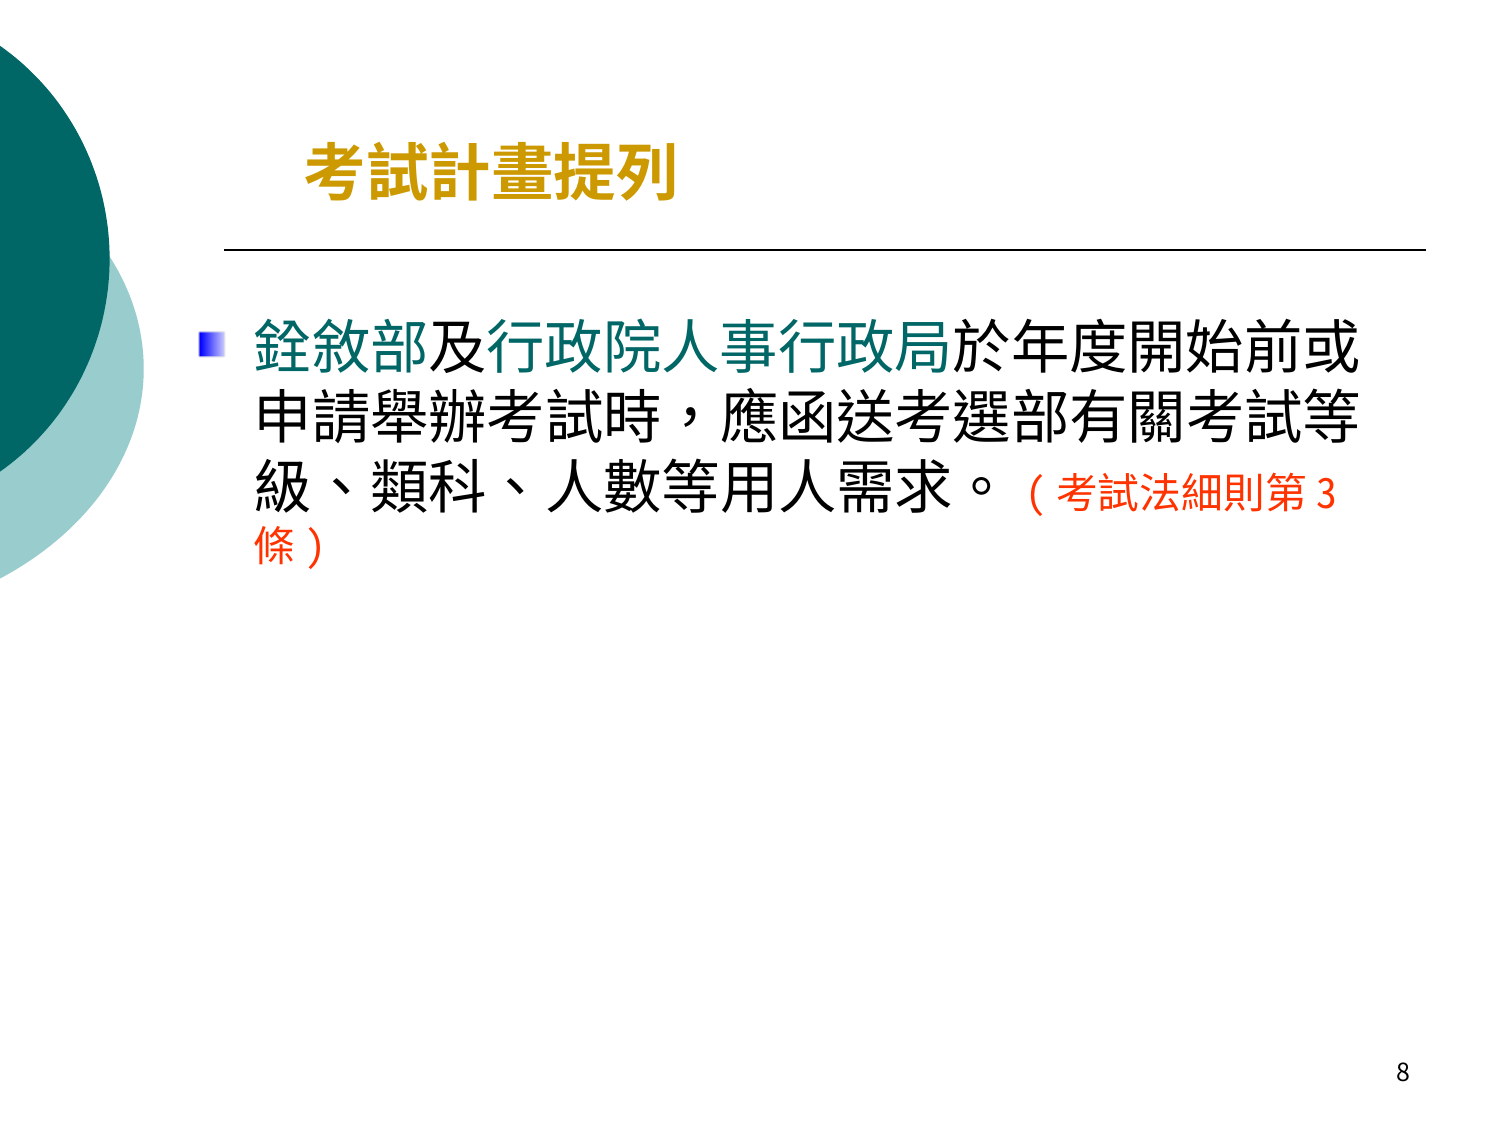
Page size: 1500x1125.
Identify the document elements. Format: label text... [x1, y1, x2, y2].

list 銓敘部及行政院人事行政局於年度開始前或申請舉辦考試時，應函送考選部有關考試等級、類科、人數等用人需求。(考試法細則第3條) [183, 302, 1412, 693]
text_box 考試計畫提列 [289, 125, 762, 216]
